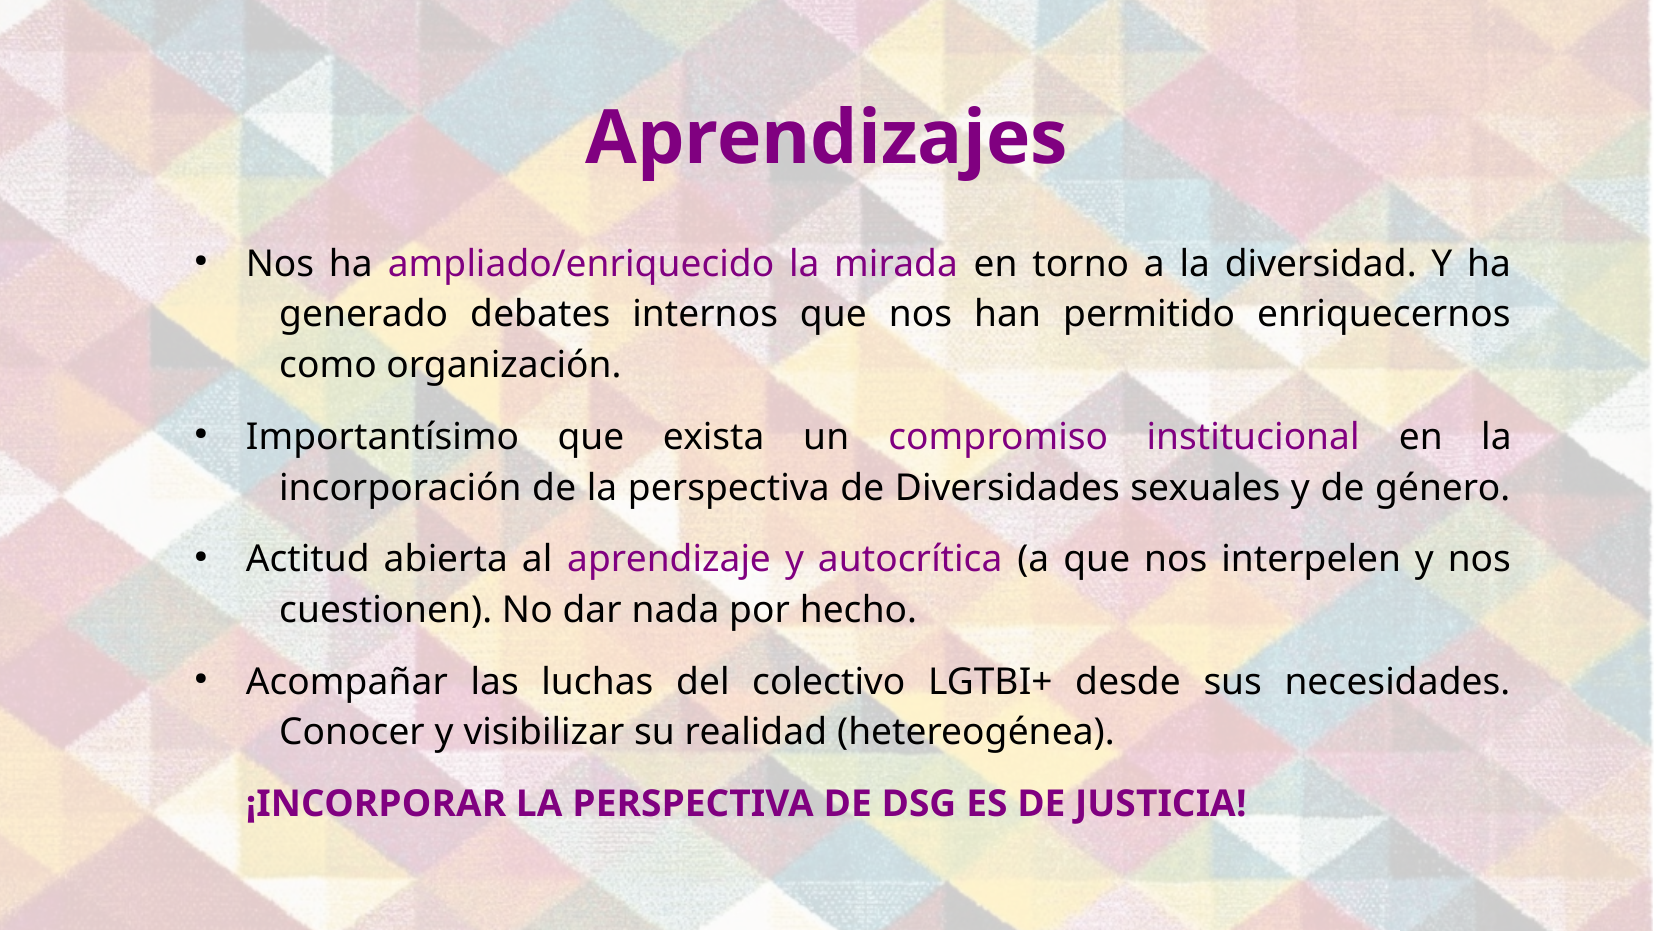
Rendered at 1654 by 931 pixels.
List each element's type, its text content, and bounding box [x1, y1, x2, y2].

title Aprendizajes [82, 49, 1571, 219]
picture [0, 0, 1654, 931]
list Nos ha ampliado/enriquecido la mirada en torno a la diversidad. Y ha generado debates internos que nos han permitido enriquecernos como organización. Importantísimo que exista un compromiso institucional en la incorporación de la perspectiva de Diversidades sexuales y de género. Actitud abierta al aprendizaje y autocrítica (a que nos interpelen y nos cuestionen). No dar nada por hecho. Acompañar las luchas del colectivo LGTBI+ desde sus necesidades. Conocer y visibilizar su realidad (hetereogénea). ¡INCORPORAR LA PERSPECTIVA DE DSG ES DE JUSTICIA! [82, 177, 1512, 858]
